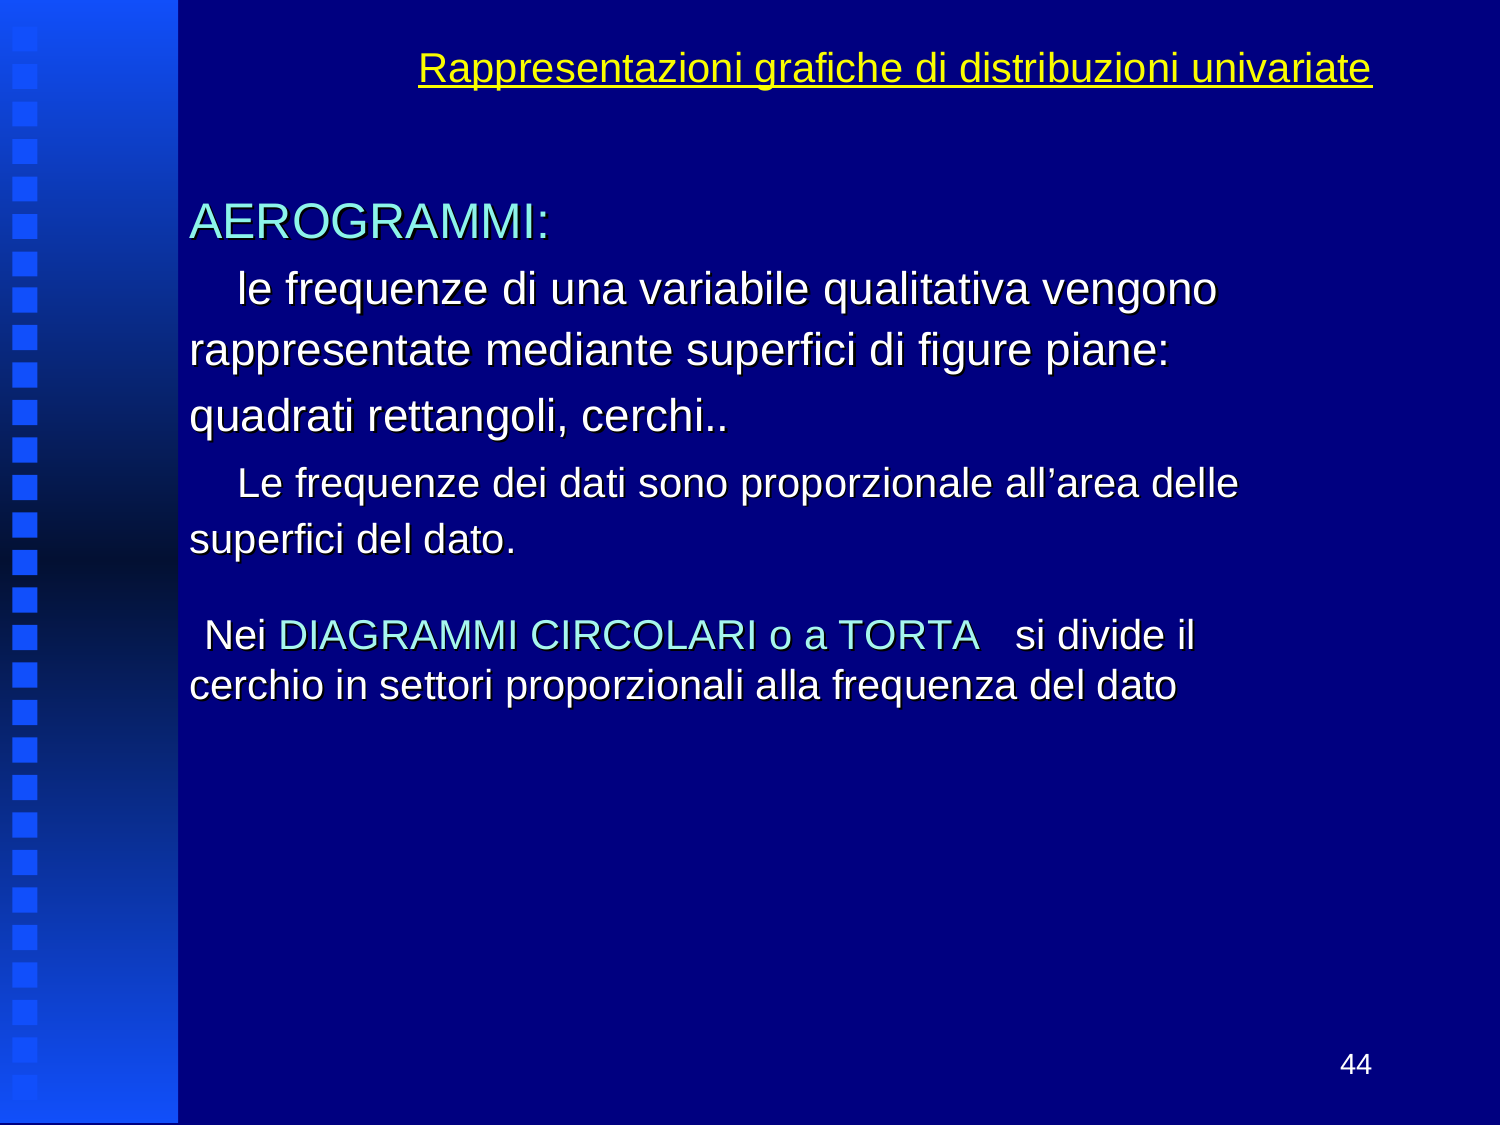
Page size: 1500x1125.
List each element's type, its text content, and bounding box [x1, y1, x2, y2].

text_box Rappresentazioni grafiche di distribuzioni univariate [174, 33, 1388, 99]
text_box AEROGRAMMI: le frequenze di una variabile qualitativa vengono rappresentate mediante superfici di figure piane: quadrati rettangoli, cerchi.. Le frequenze dei dati sono proporzionale all’area delle superfici del dato. [174, 174, 1351, 570]
text_box <numero> [1074, 1025, 1388, 1101]
text_box Nei DIAGRAMMI CIRCOLARI o a TORTA si divide il cerchio in settori proporzionali alla frequenza del dato [174, 599, 1351, 716]
